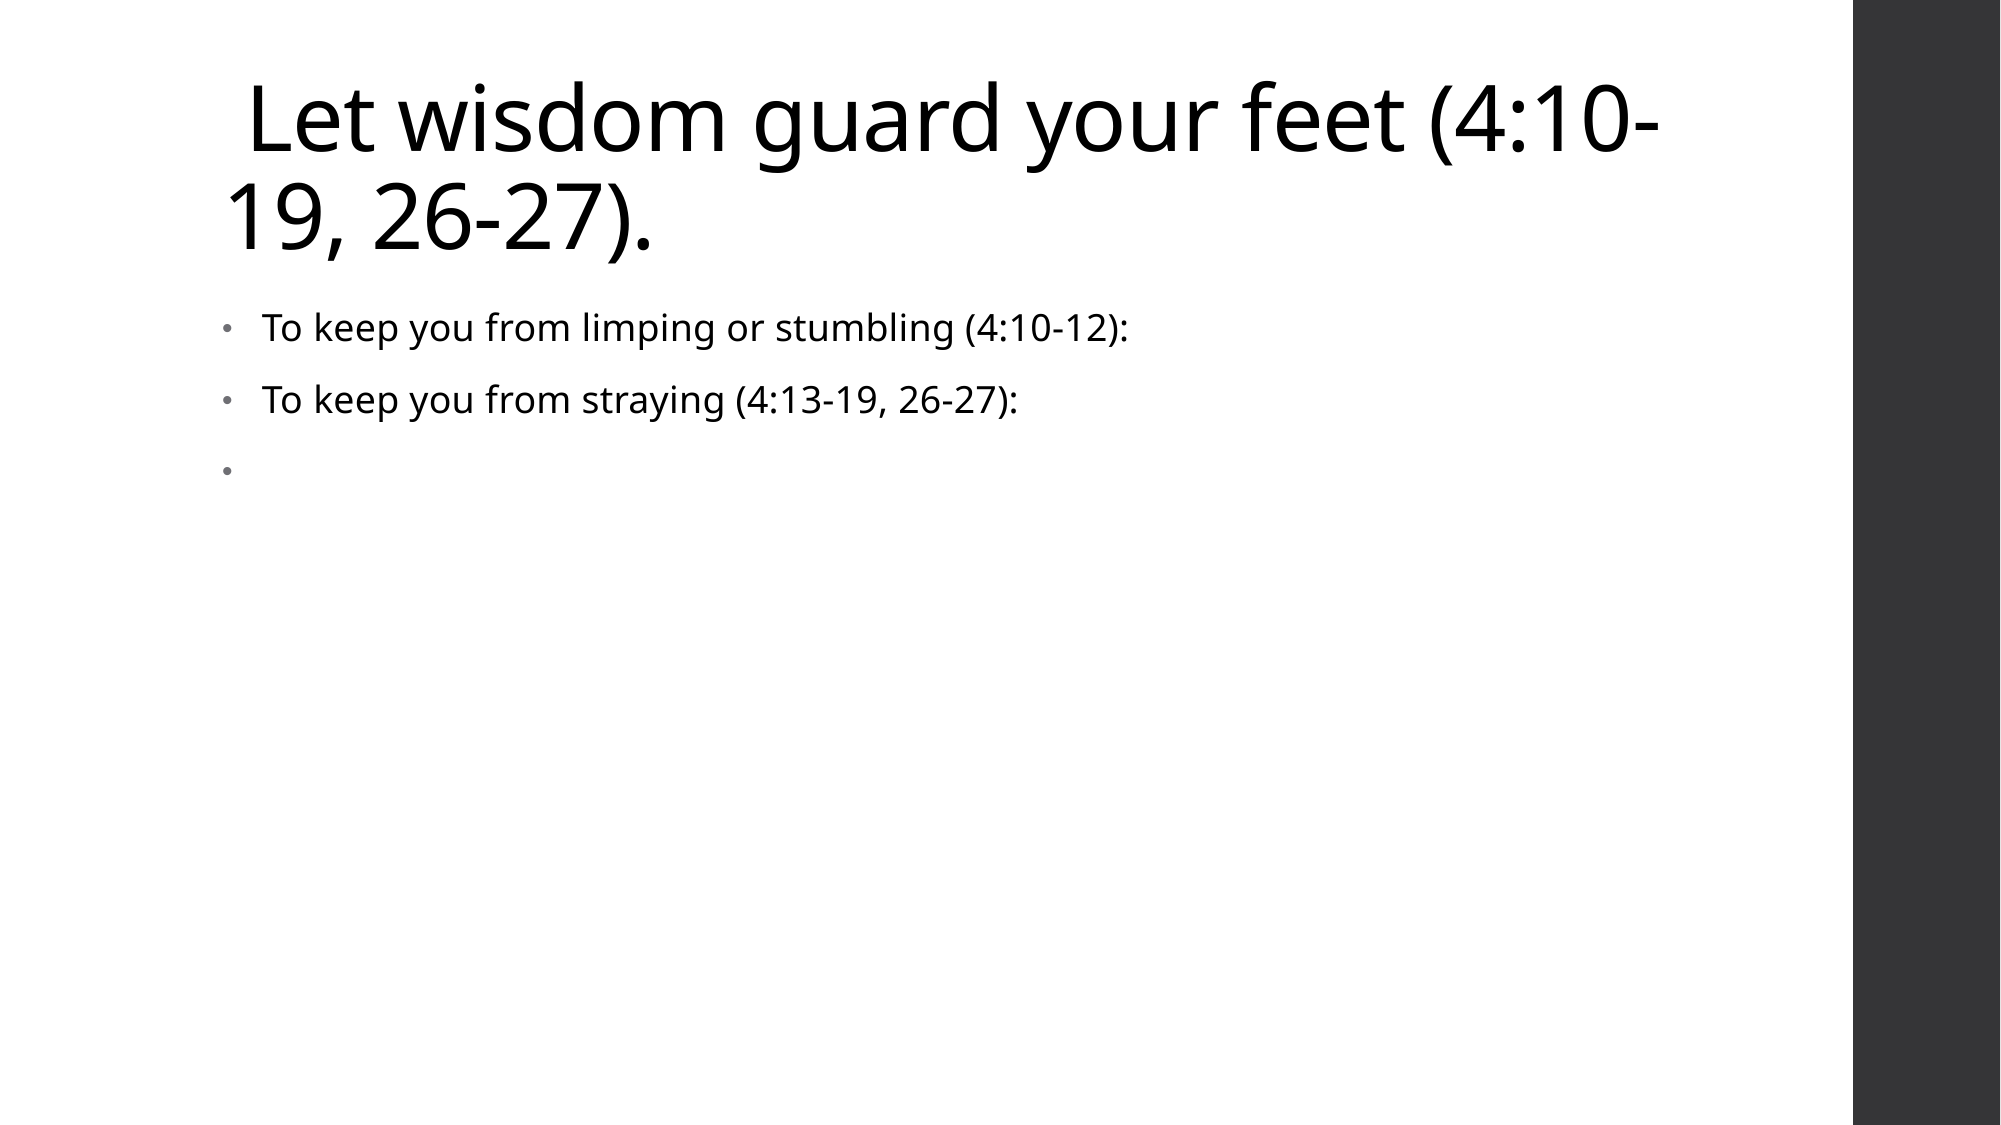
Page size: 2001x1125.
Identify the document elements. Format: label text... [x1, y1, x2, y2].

list To keep you from limping or stumbling (4:10-12): To keep you from straying (4:13-19, 26-27): [206, 299, 1617, 1014]
title Let wisdom guard your feet (4:10-19, 26-27). [206, 60, 1797, 278]
